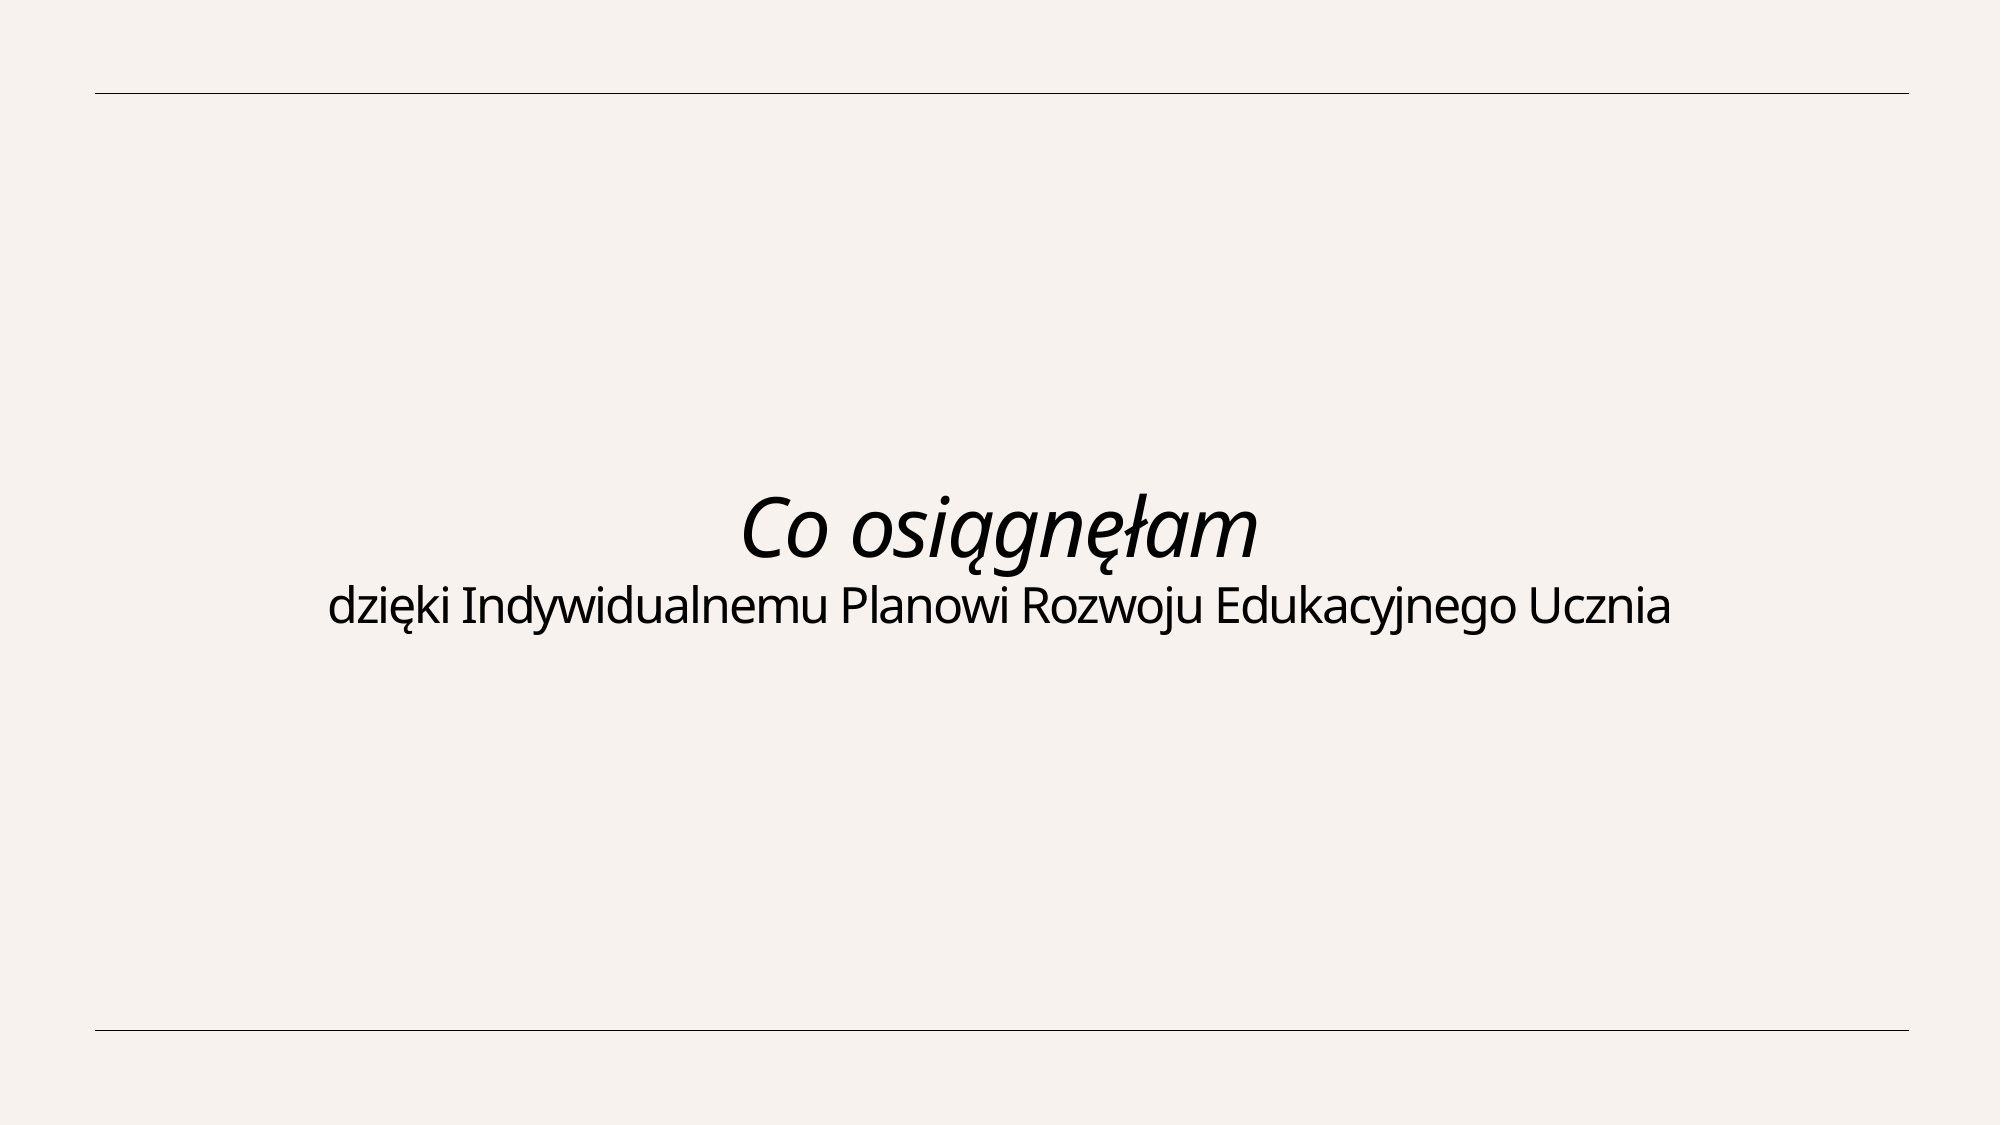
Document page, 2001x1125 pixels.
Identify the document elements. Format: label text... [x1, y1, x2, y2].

title Co osiągnęłam dzięki Indywidualnemu Planowi Rozwoju Edukacyjnego Ucznia [93, 466, 1907, 658]
